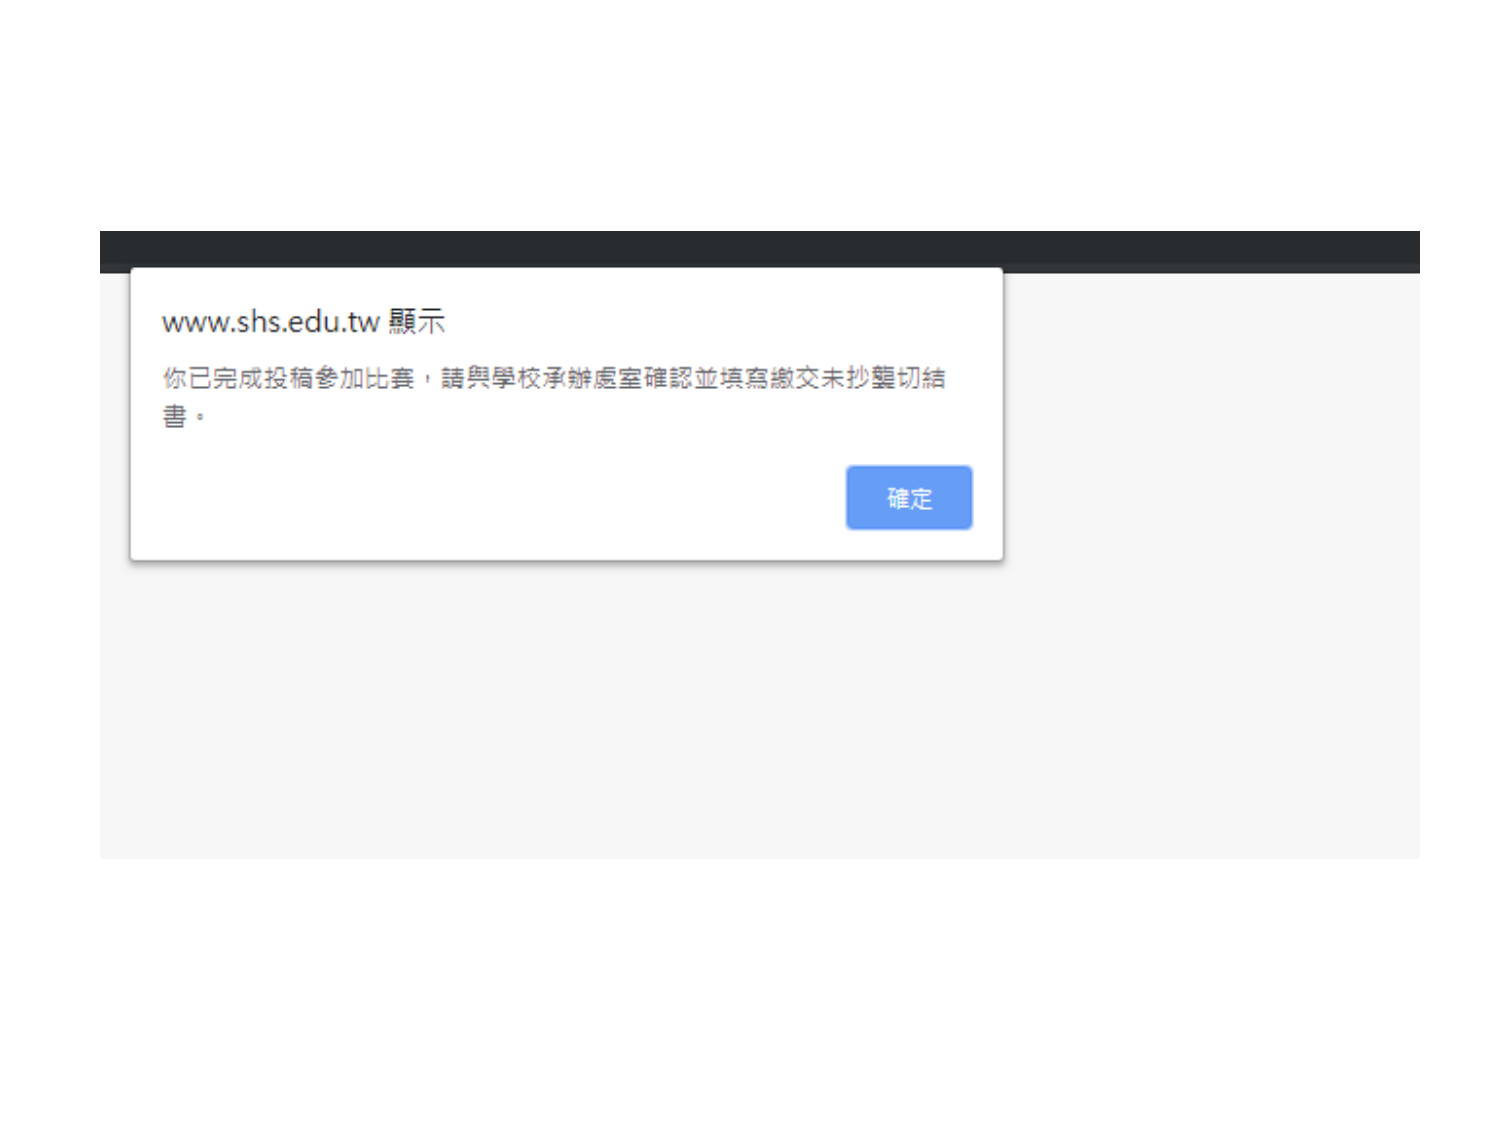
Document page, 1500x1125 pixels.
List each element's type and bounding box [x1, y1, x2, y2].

picture [100, 231, 1420, 859]
